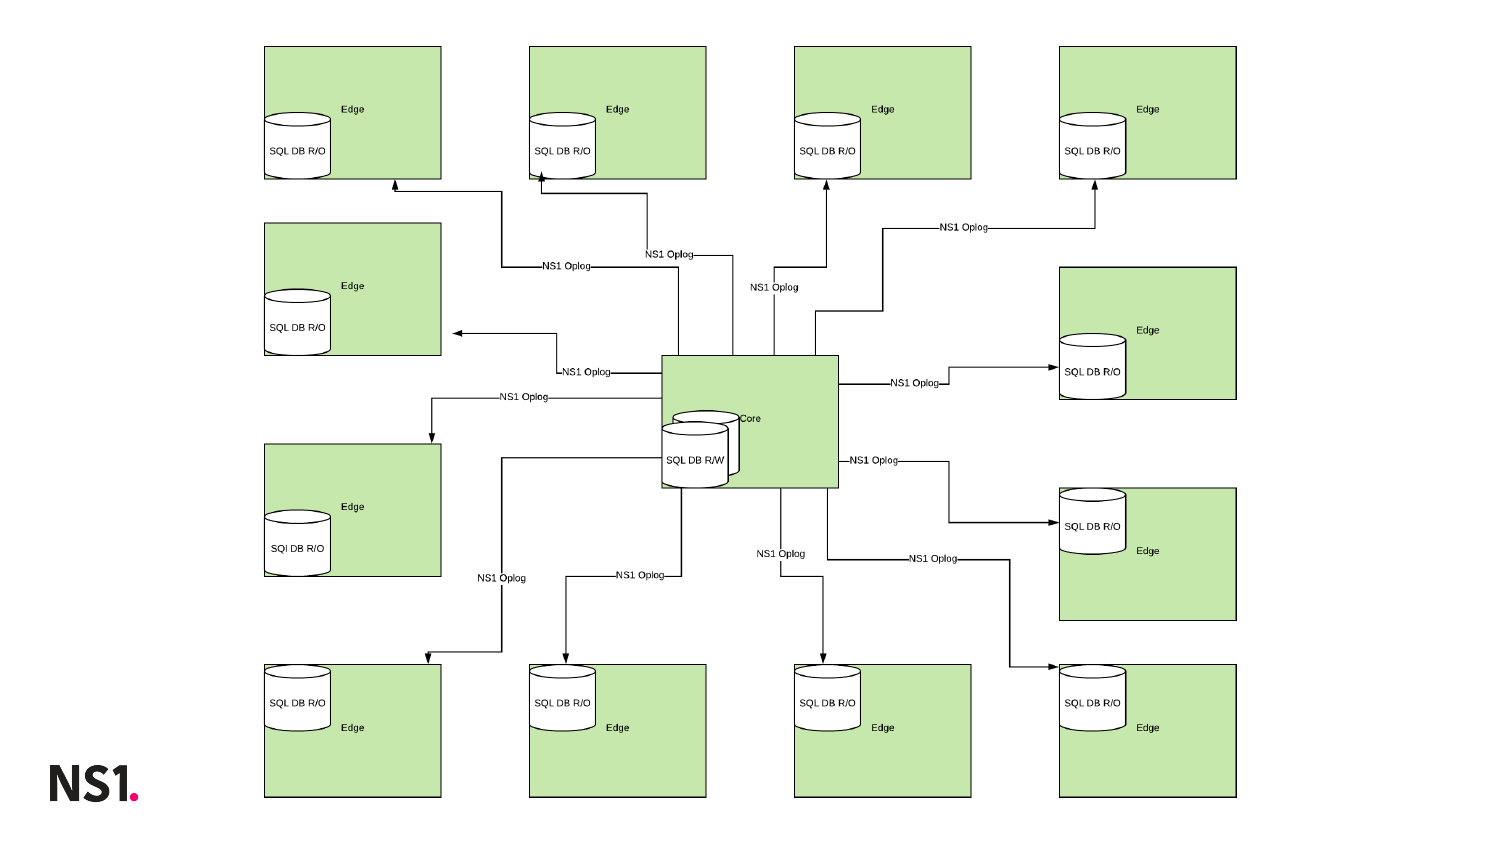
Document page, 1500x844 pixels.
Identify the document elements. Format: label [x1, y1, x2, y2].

picture [46, 761, 140, 805]
picture [242, 24, 1258, 819]
